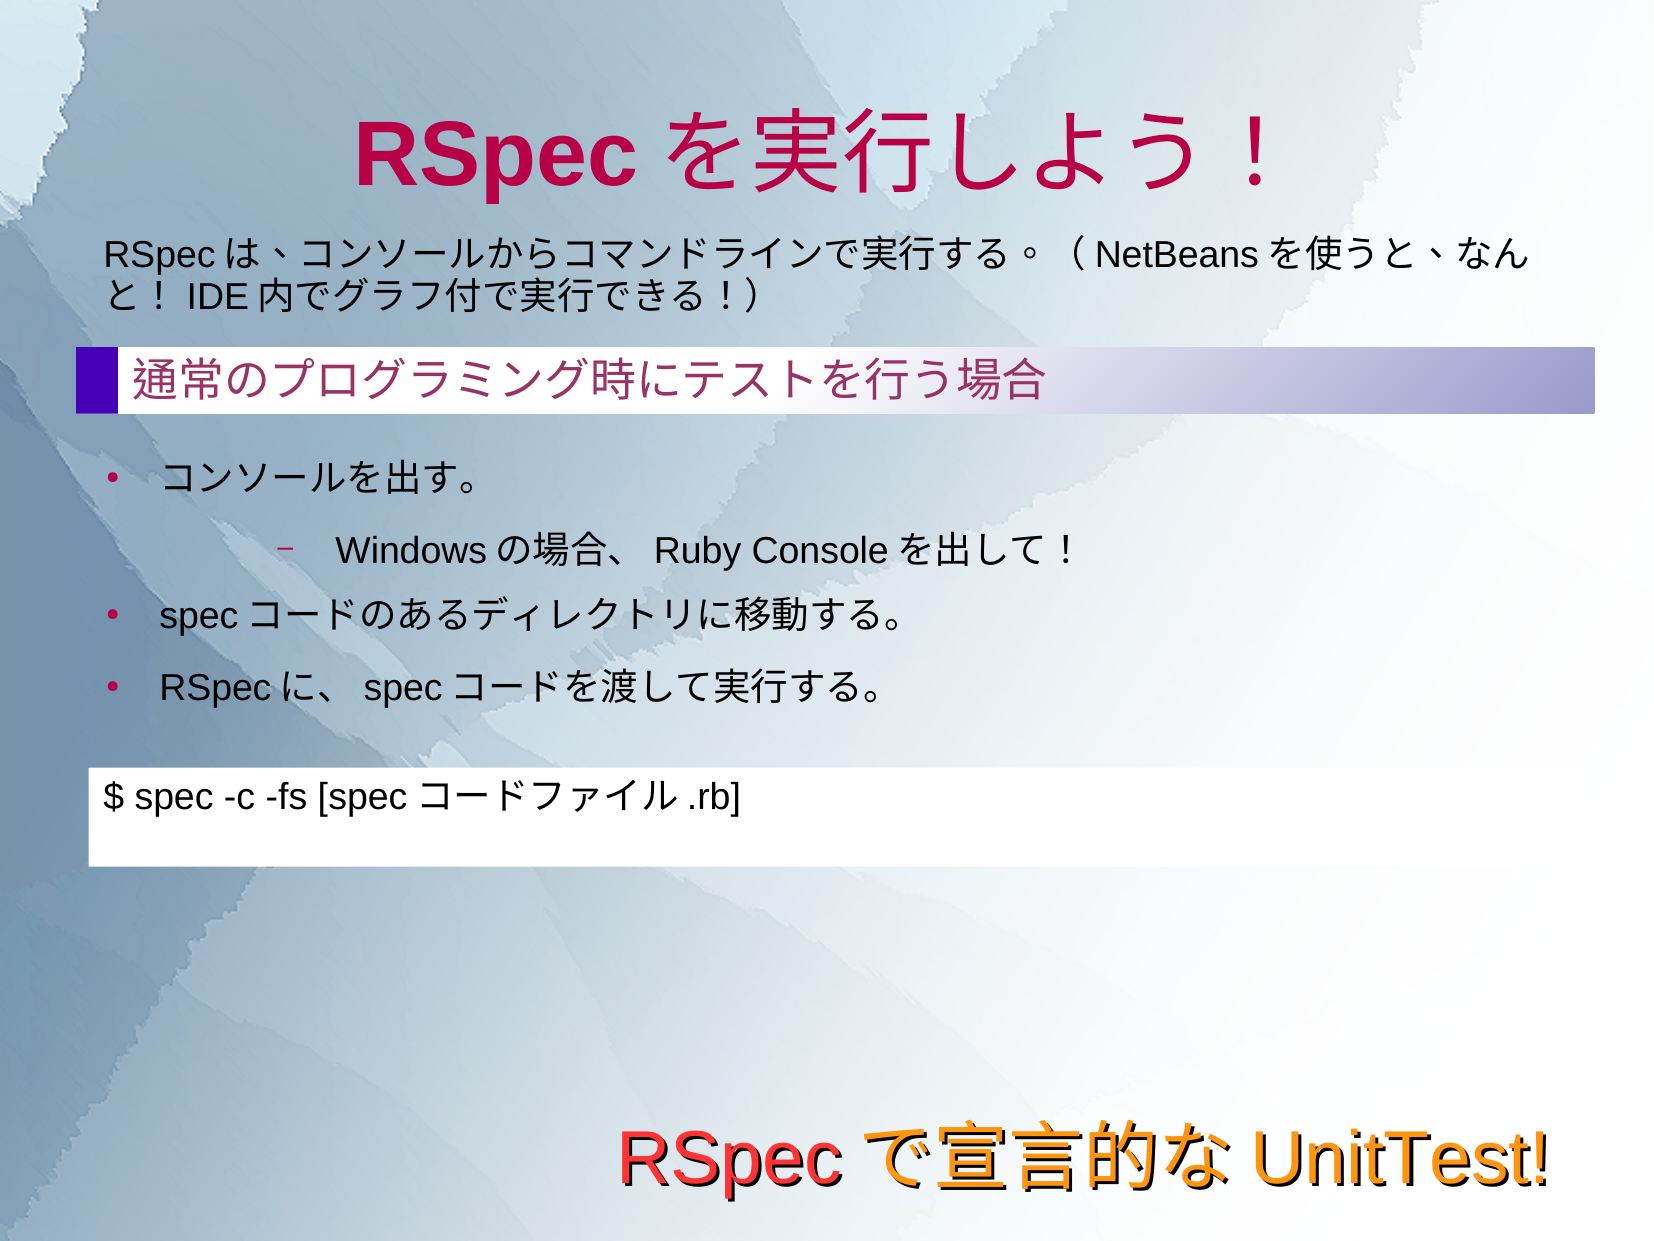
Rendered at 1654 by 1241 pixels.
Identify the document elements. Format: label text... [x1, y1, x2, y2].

text_box RSpecは、コンソールからコマンドラインで実行する。（NetBeansを使うと、なんと！IDE内でグラフ付で実行できる！） [88, 225, 1595, 325]
text_box 通常のプログラミング時にテストを行う場合 [118, 347, 1595, 414]
list コンソールを出す。 Windowsの場合、Ruby Consoleを出して！ specコードのあるディレクトリに移動する。 RSpecに、specコードを渡して実行する。 [88, 457, 1595, 709]
title RSpecを実行しよう！ [83, 57, 1572, 250]
text_box $ spec -c -fs [specコードファイル.rb] [88, 767, 1589, 867]
text_box RSpecで宣言的なUnitTest! [561, 1107, 1566, 1207]
picture [0, 0, 1654, 1241]
